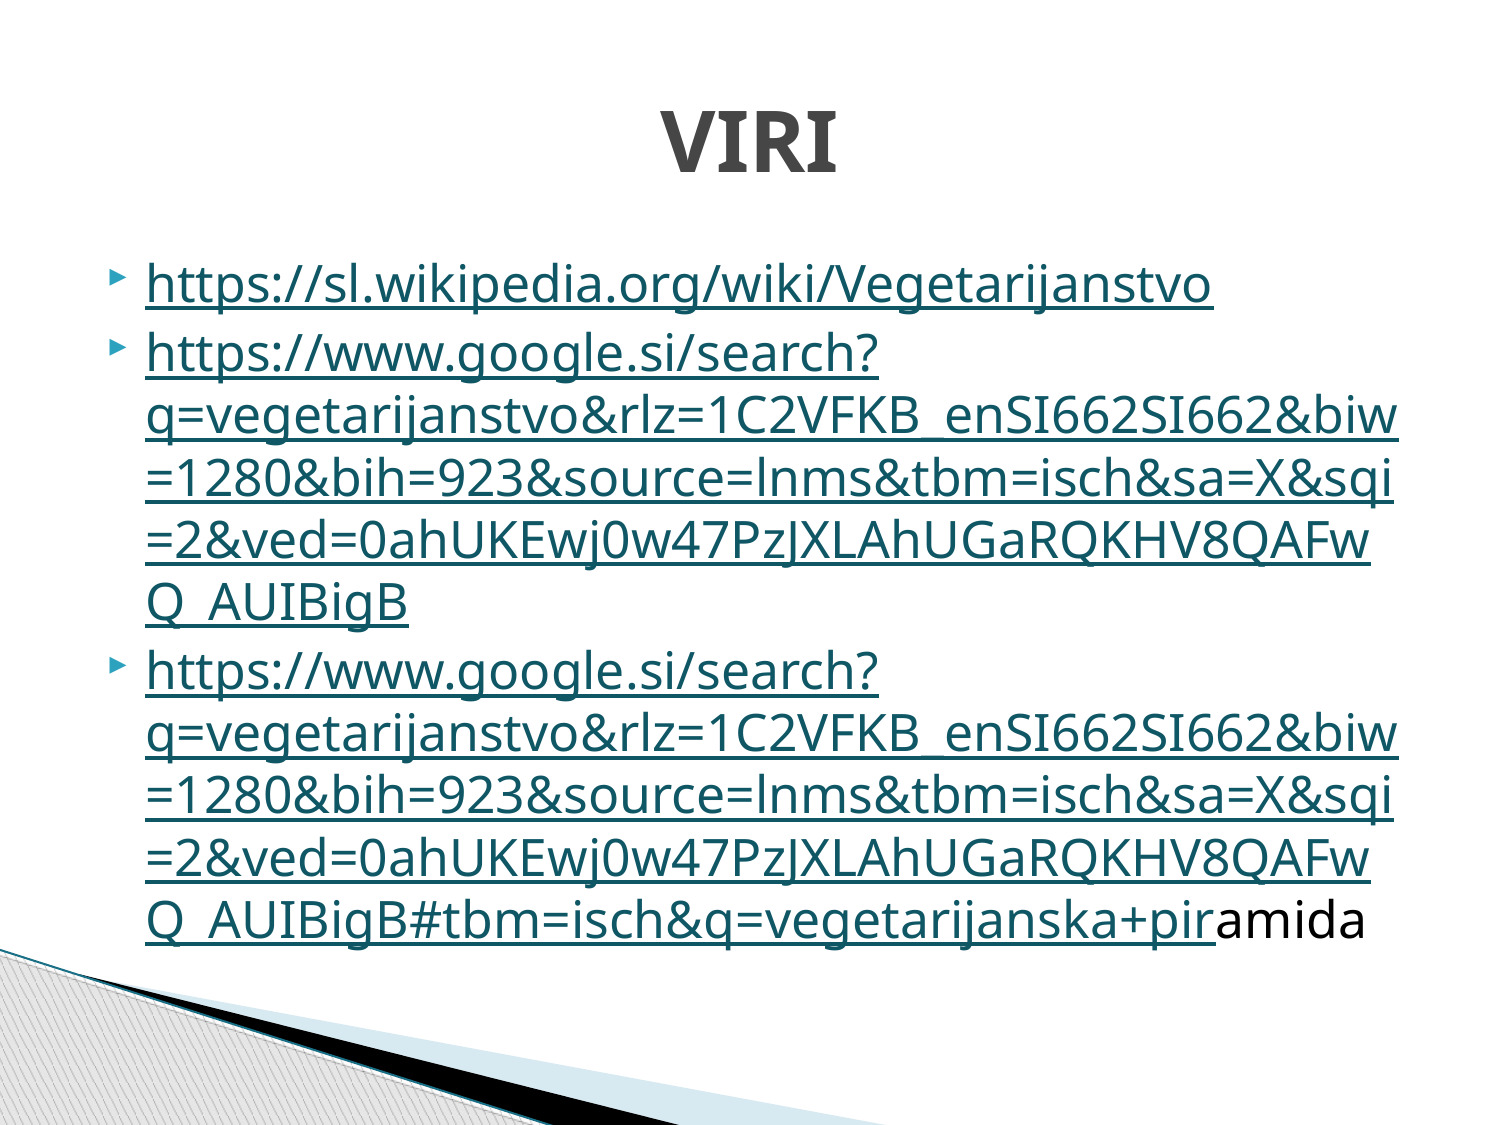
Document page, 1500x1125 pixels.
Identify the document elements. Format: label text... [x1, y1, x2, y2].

list https://sl.wikipedia.org/wiki/Vegetarijanstvo https://www.google.si/search?q=vegetarijanstvo&rlz=1C2VFKB_enSI662SI662&biw=1280&bih=923&source=lnms&tbm=isch&sa=X&sqi=2&ved=0ahUKEwj0w47PzJXLAhUGaRQKHV8QAFwQ_AUIBigB https://www.google.si/search?q=vegetarijanstvo&rlz=1C2VFKB_enSI662SI662&biw=1280&bih=923&source=lnms&tbm=isch&sa=X&sqi=2&ved=0ahUKEwj0w47PzJXLAhUGaRQKHV8QAFwQ_AUIBigB#tbm=isch&q=vegetarijanska+piramida [75, 242, 1425, 986]
title VIRI [75, 45, 1425, 233]
